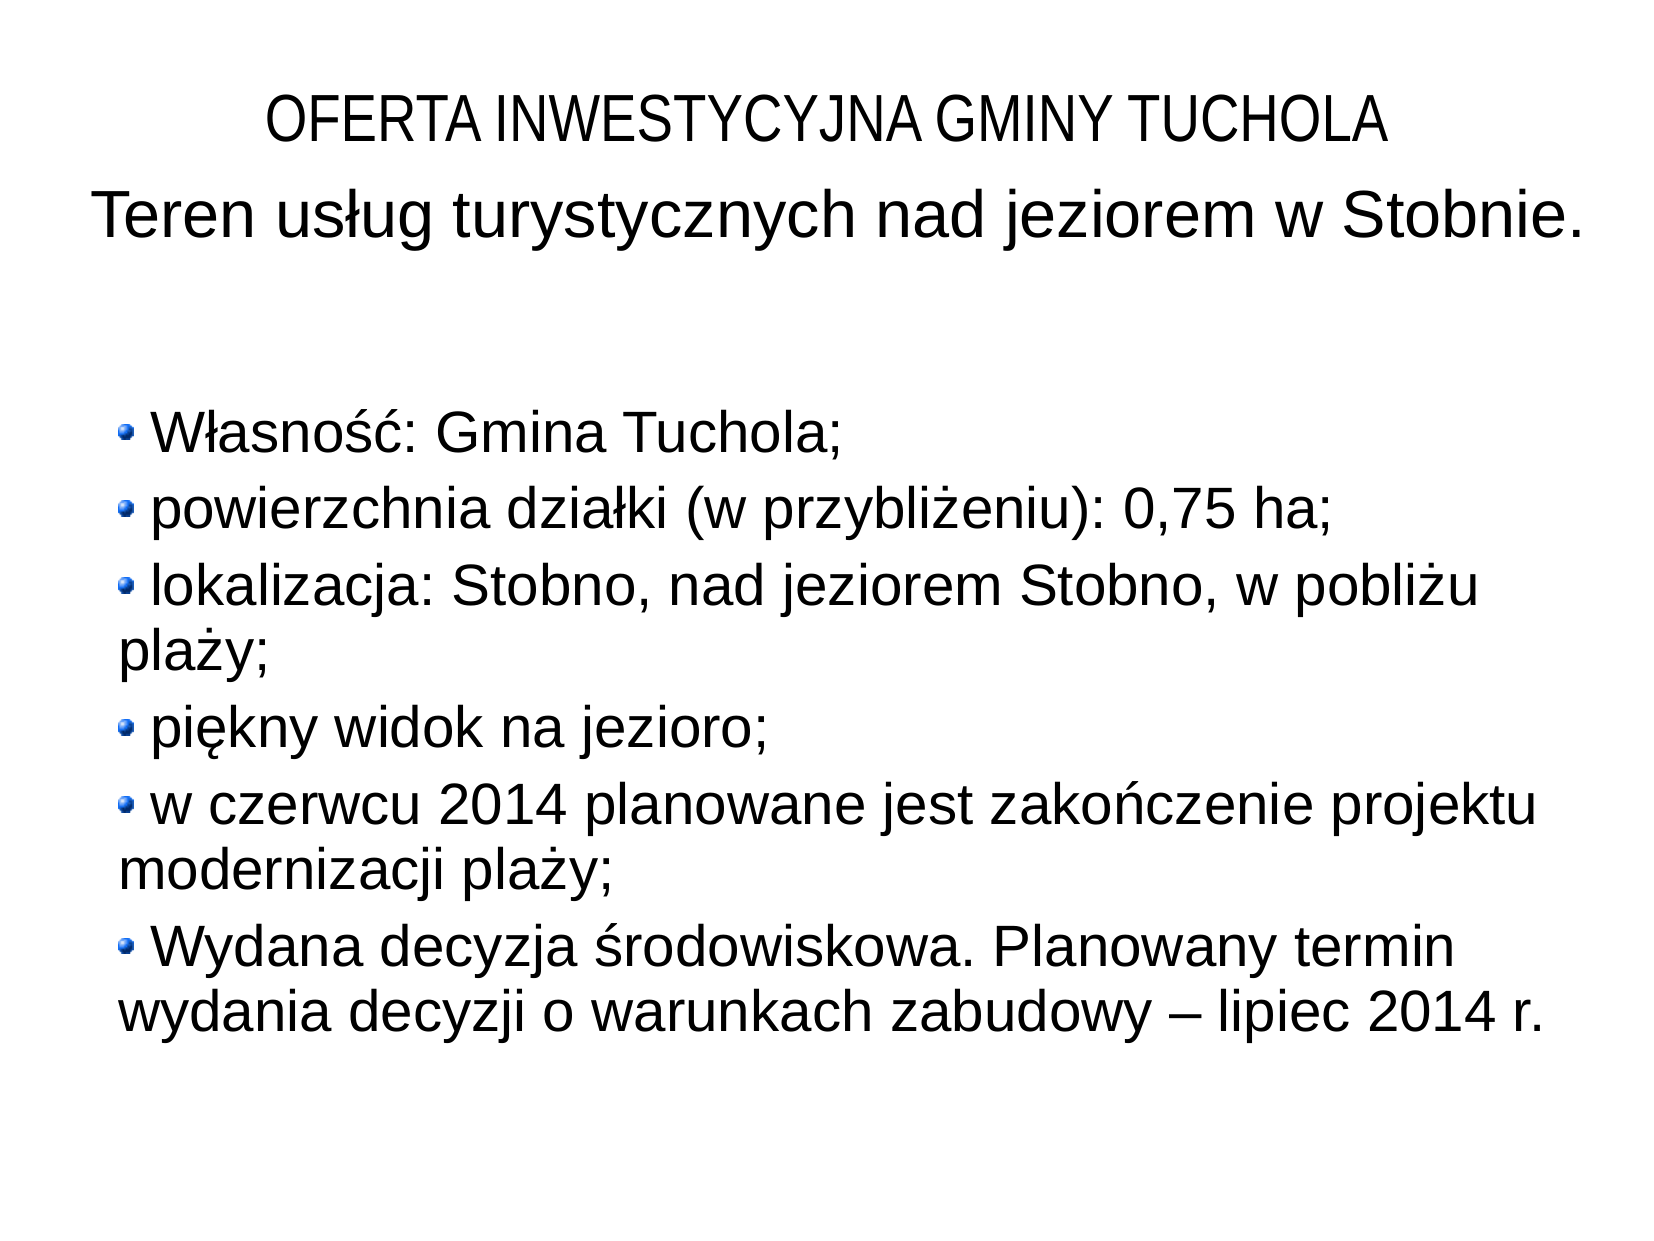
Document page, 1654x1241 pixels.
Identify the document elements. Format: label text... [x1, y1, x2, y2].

text_box Własność: Gmina Tuchola; powierzchnia działki (w przybliżeniu): 0,75 ha; lokalizacja: Stobno, nad jeziorem Stobno, w pobliżu plaży; piękny widok na jezioro; w czerwcu 2014 planowane jest zakończenie projektu modernizacji plaży; Wydana decyzja środowiskowa. Planowany termin wydania decyzji o warunkach zabudowy – lipiec 2014 r. [118, 295, 1625, 1211]
title OFERTA INWESTYCYJNA GMINY TUCHOLA [83, 56, 1572, 177]
text_box Teren usług turystycznych nad jeziorem w Stobnie. [82, 177, 1595, 304]
